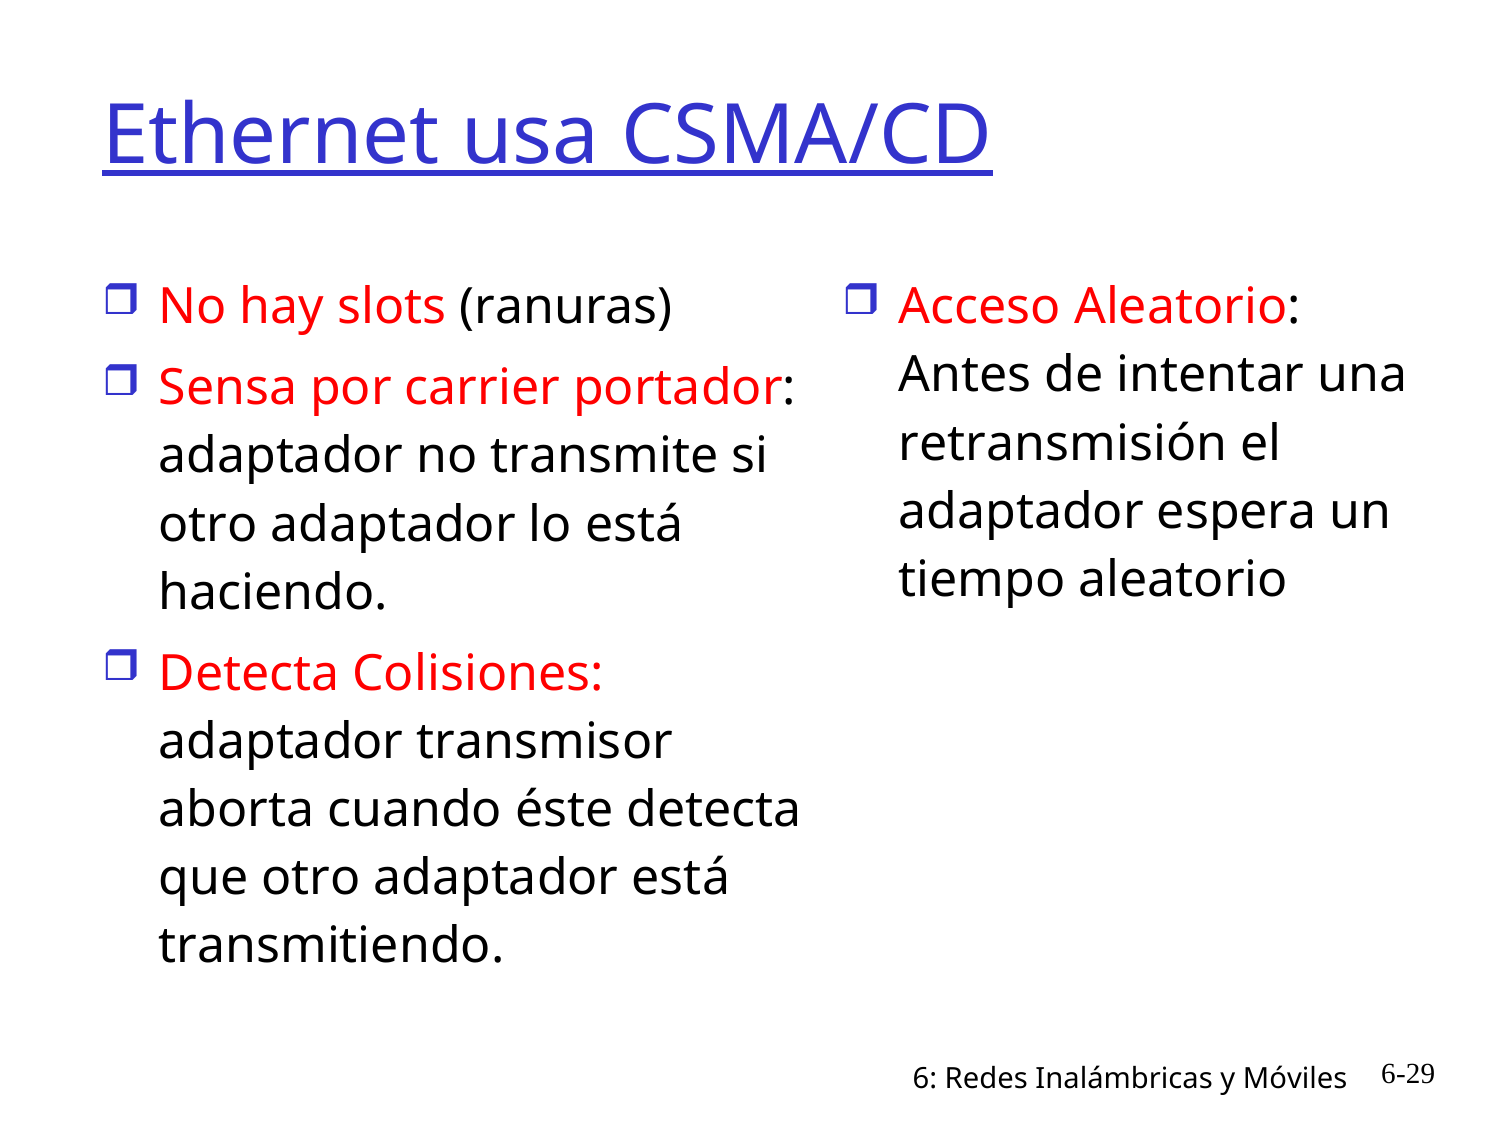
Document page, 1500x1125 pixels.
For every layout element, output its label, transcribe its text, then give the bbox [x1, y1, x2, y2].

list Acceso Aleatorio: Antes de intentar una retransmisión el adaptador espera un tiempo aleatorio [827, 262, 1453, 1026]
title Ethernet usa CSMA/CD [87, 37, 1363, 225]
list No hay slots (ranuras) Sensa por carrier portador: adaptador no transmite si otro adaptador lo está haciendo. Detecta Colisiones: adaptador transmisor aborta cuando éste detecta que otro adaptador está transmitiendo. [87, 262, 826, 1026]
